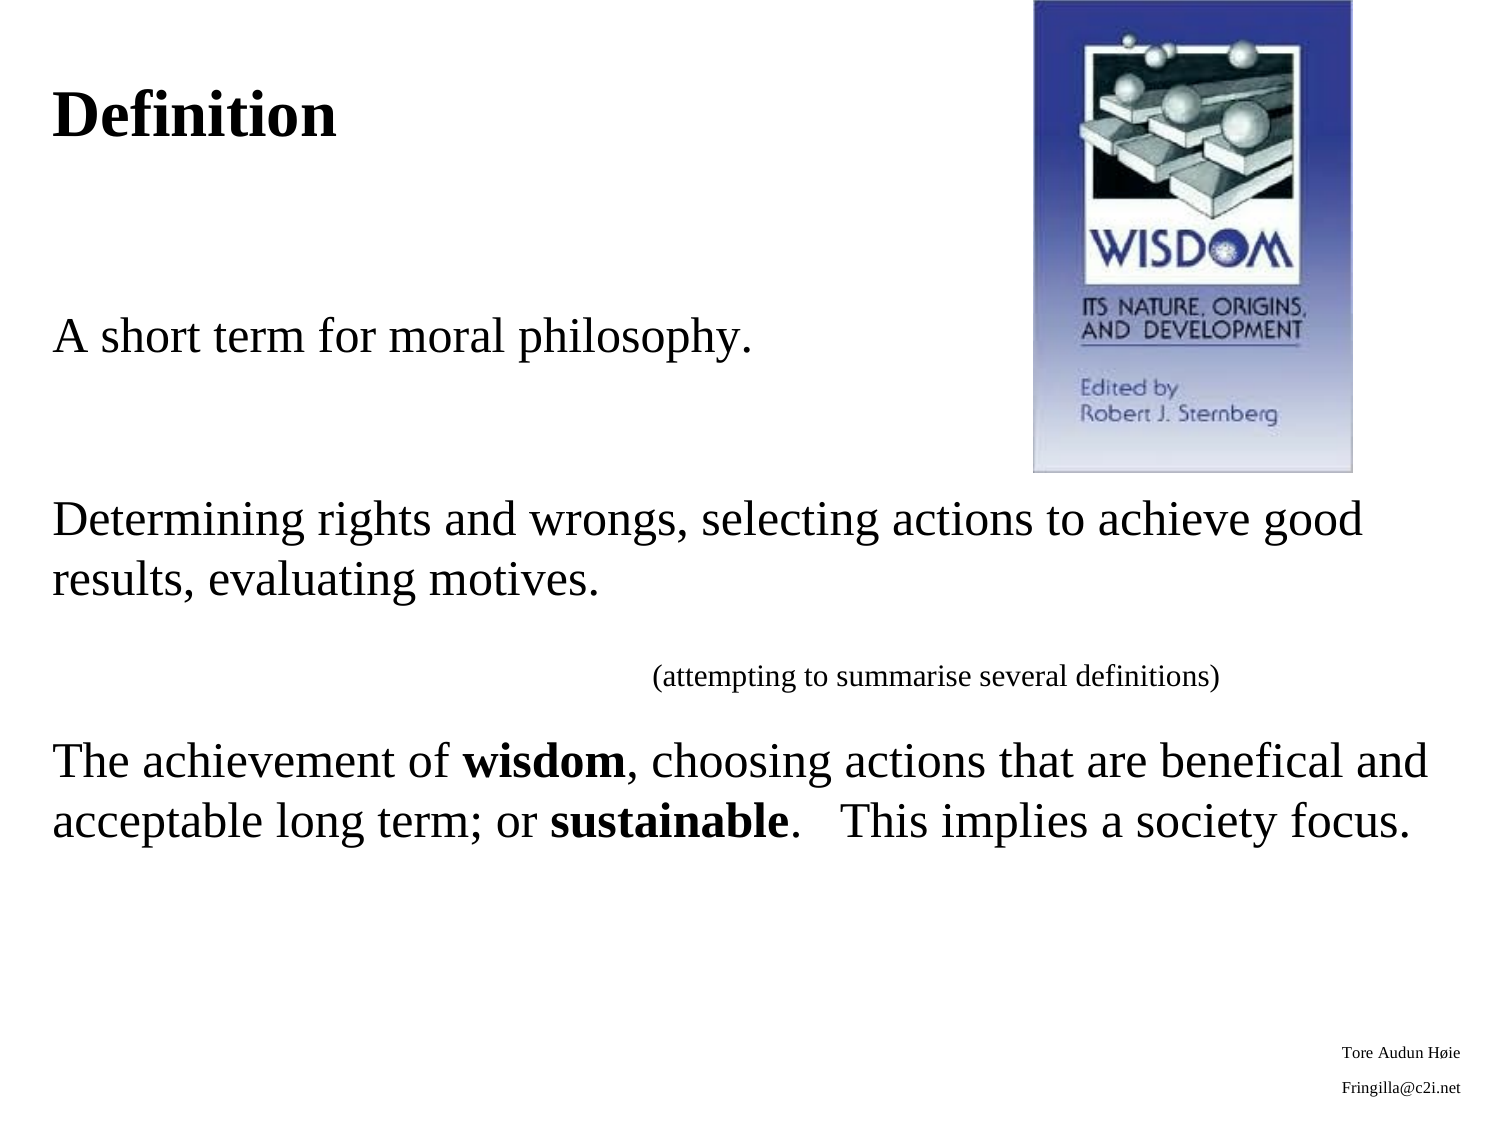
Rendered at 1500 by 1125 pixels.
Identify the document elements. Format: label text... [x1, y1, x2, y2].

text_box Tore Audun Høie Fringilla@c2i.net [1327, 1034, 1500, 1106]
text_box Definition A short term for moral philosophy. Determining rights and wrongs, selecting actions to achieve good results, evaluating motives. (attempting to summarise several definitions) The achievement of wisdom, choosing actions that are benefical and acceptable long term; or sustainable. This implies a society focus. [37, 62, 1463, 1125]
picture [1033, 0, 1353, 473]
